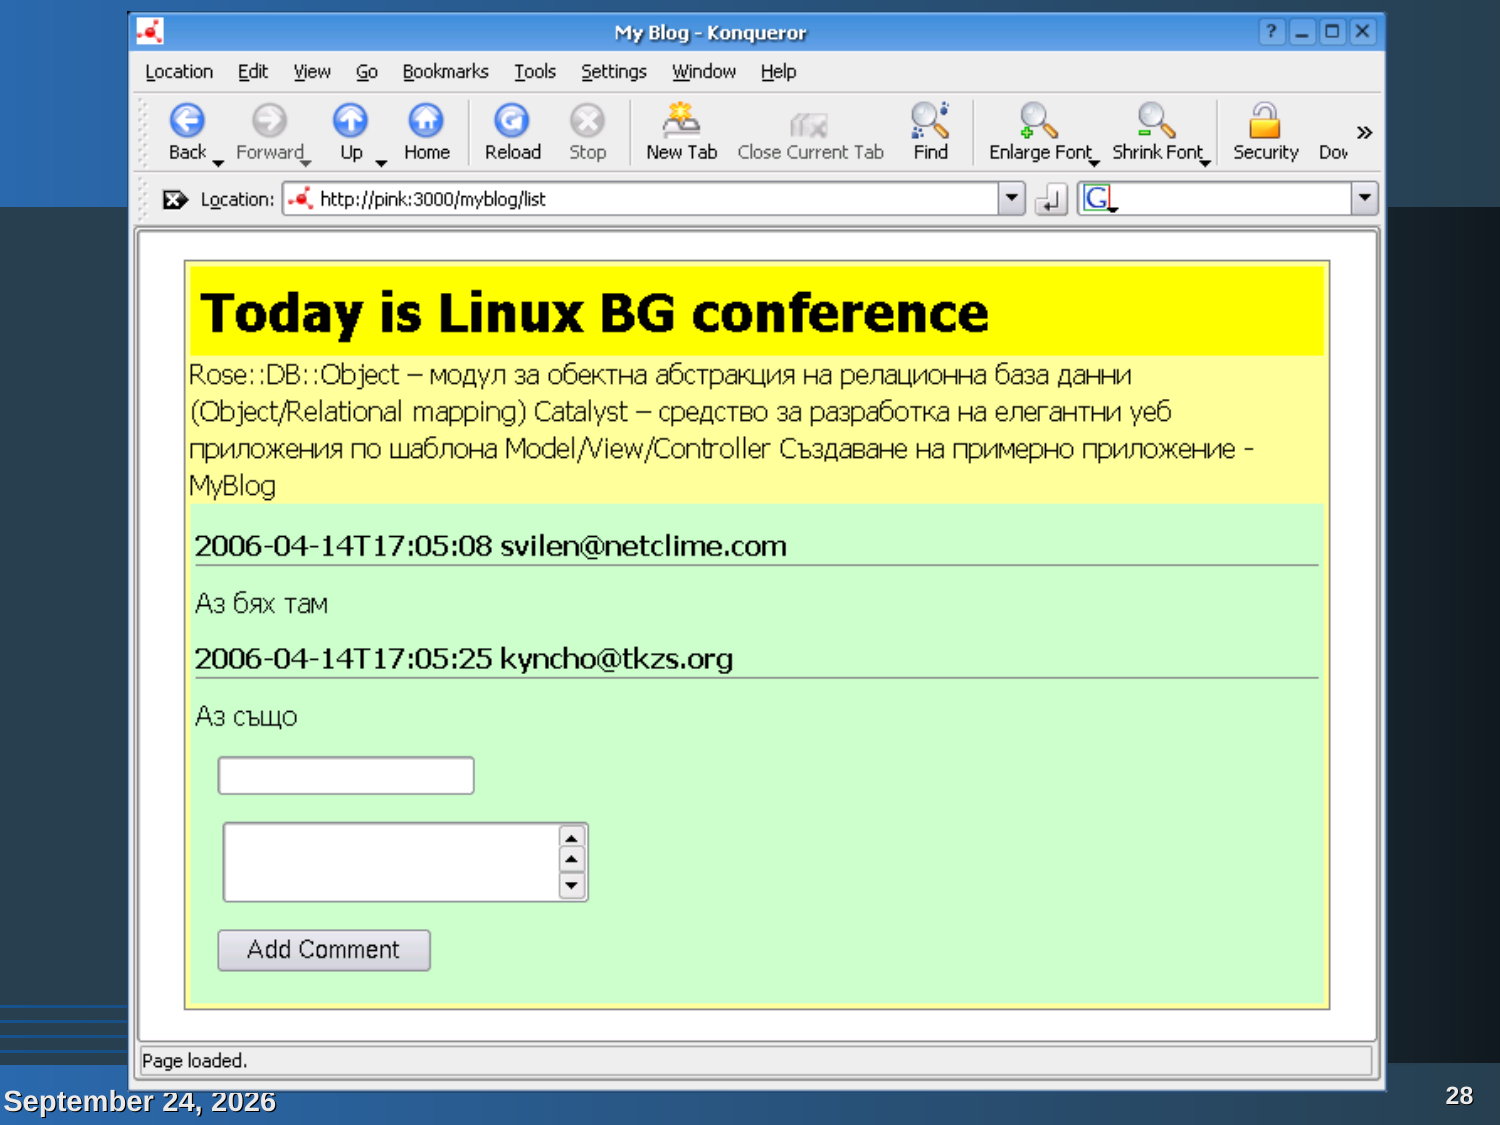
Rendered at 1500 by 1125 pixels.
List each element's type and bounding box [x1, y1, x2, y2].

picture [127, 11, 1388, 1093]
